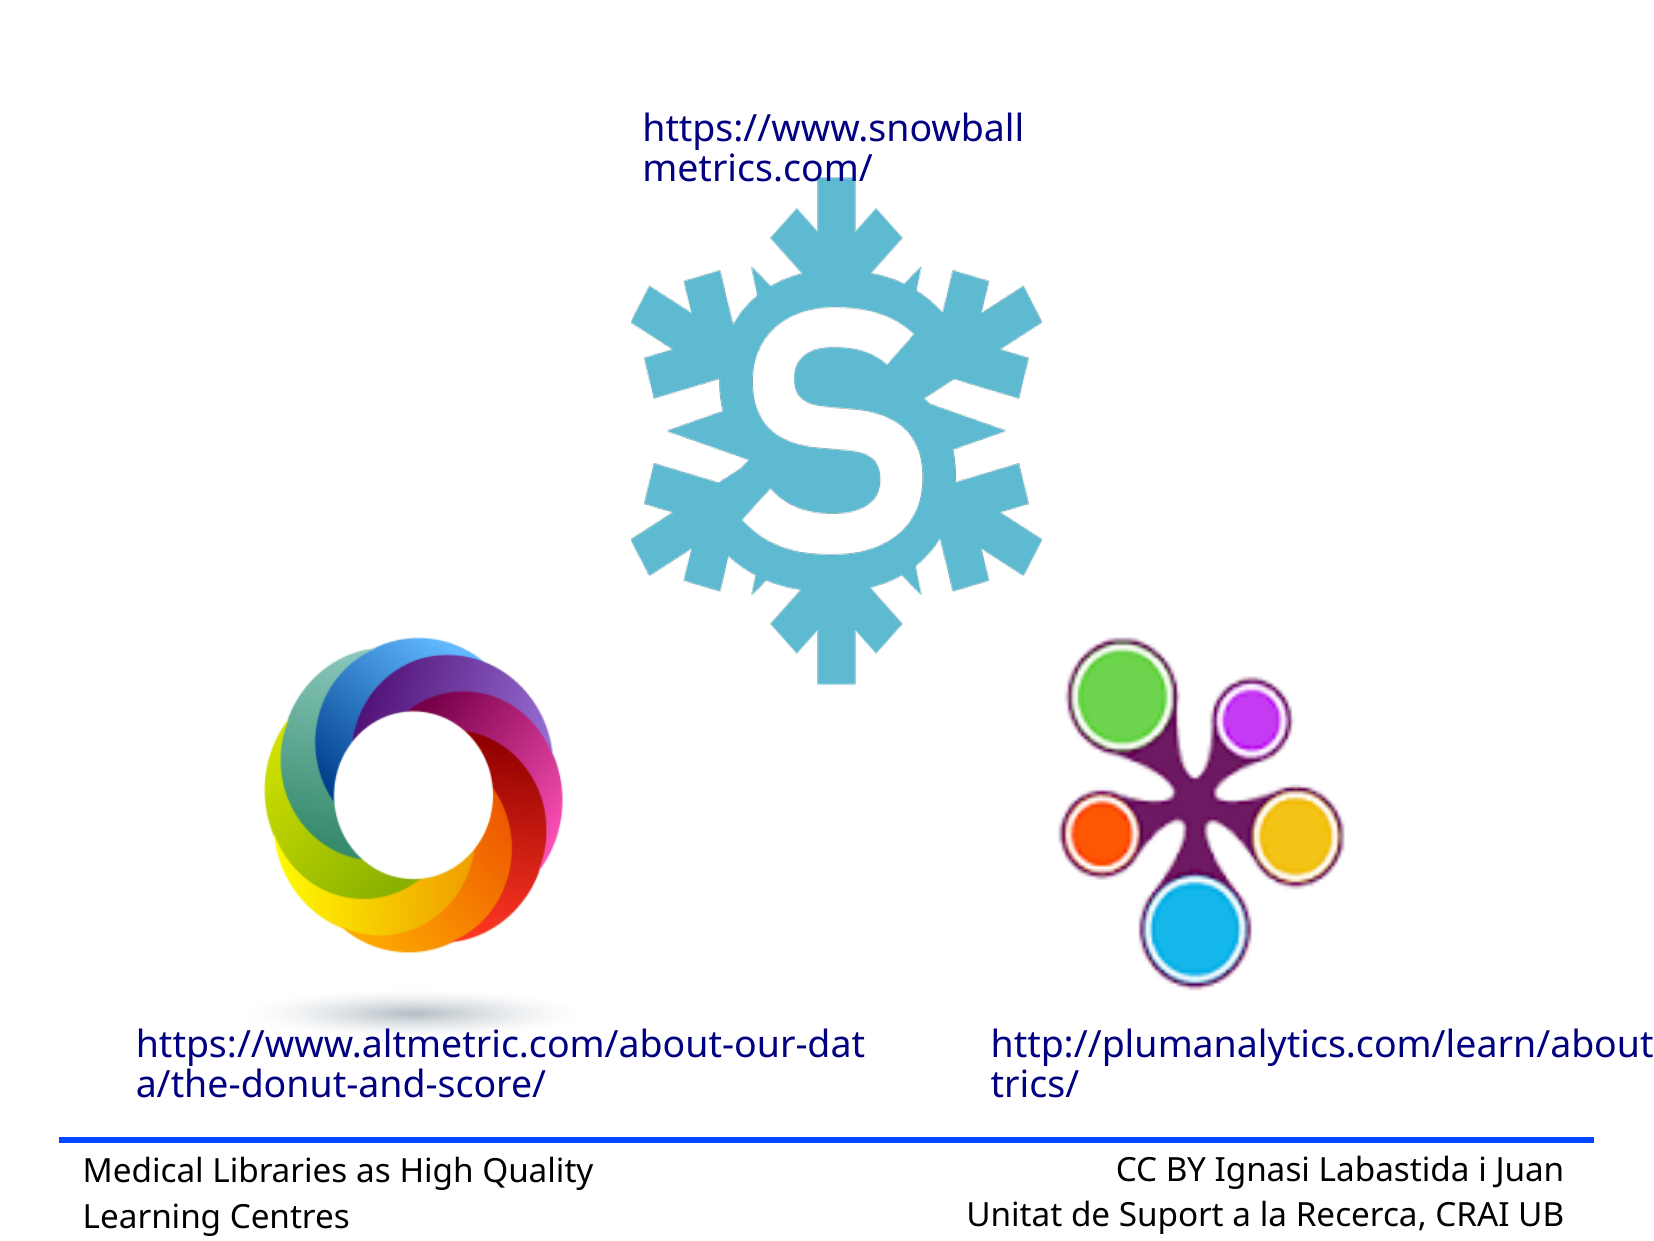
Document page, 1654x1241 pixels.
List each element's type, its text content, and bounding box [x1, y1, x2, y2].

text_box https://www.altmetric.com/about-our-data/the-donut-and-score/ [121, 1009, 892, 1126]
picture [216, 620, 621, 1009]
text_box http://plumanalytics.com/learn/about-metrics/ [975, 1009, 1654, 1075]
text_box https://www.snowballmetrics.com/ [627, 94, 1046, 160]
picture [631, 177, 1388, 1009]
